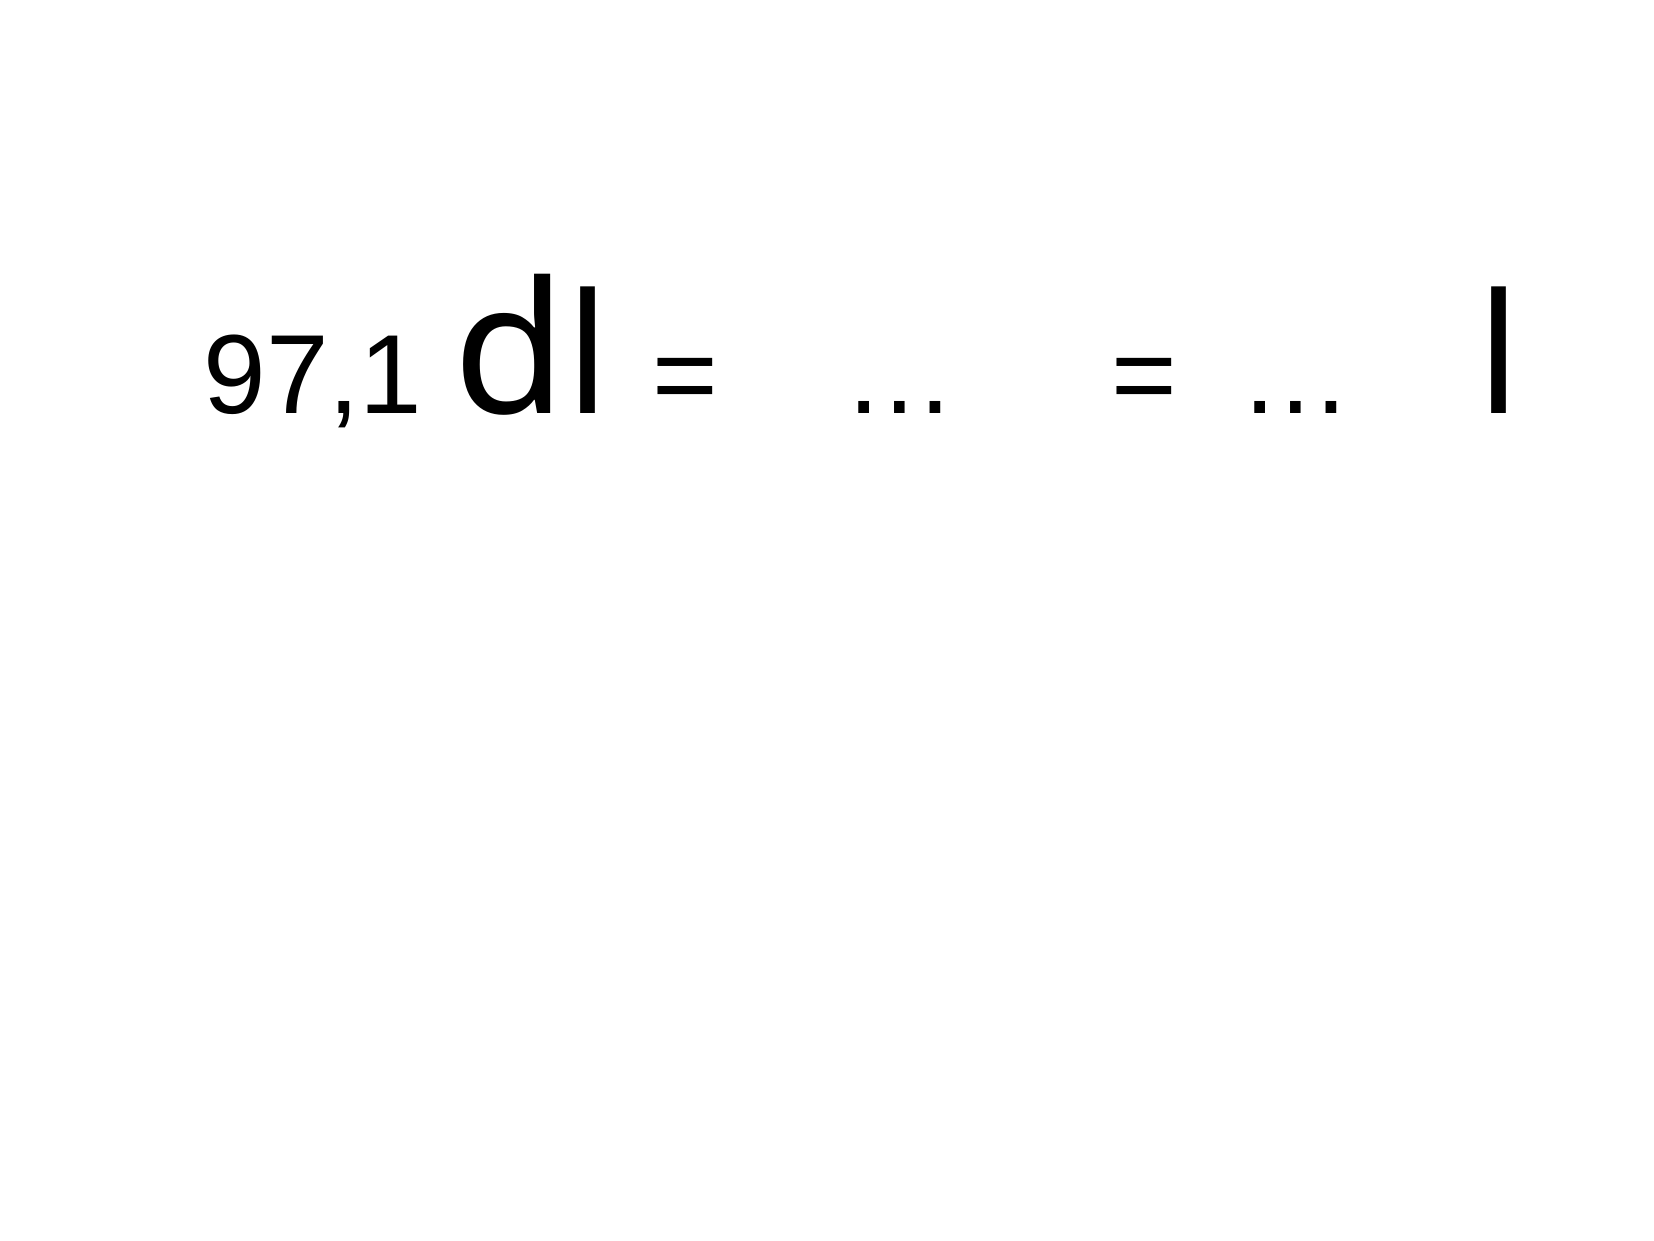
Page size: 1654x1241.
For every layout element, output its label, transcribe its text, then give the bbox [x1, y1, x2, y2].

subtitle 97,1 dl = … = … l [118, 59, 1607, 626]
